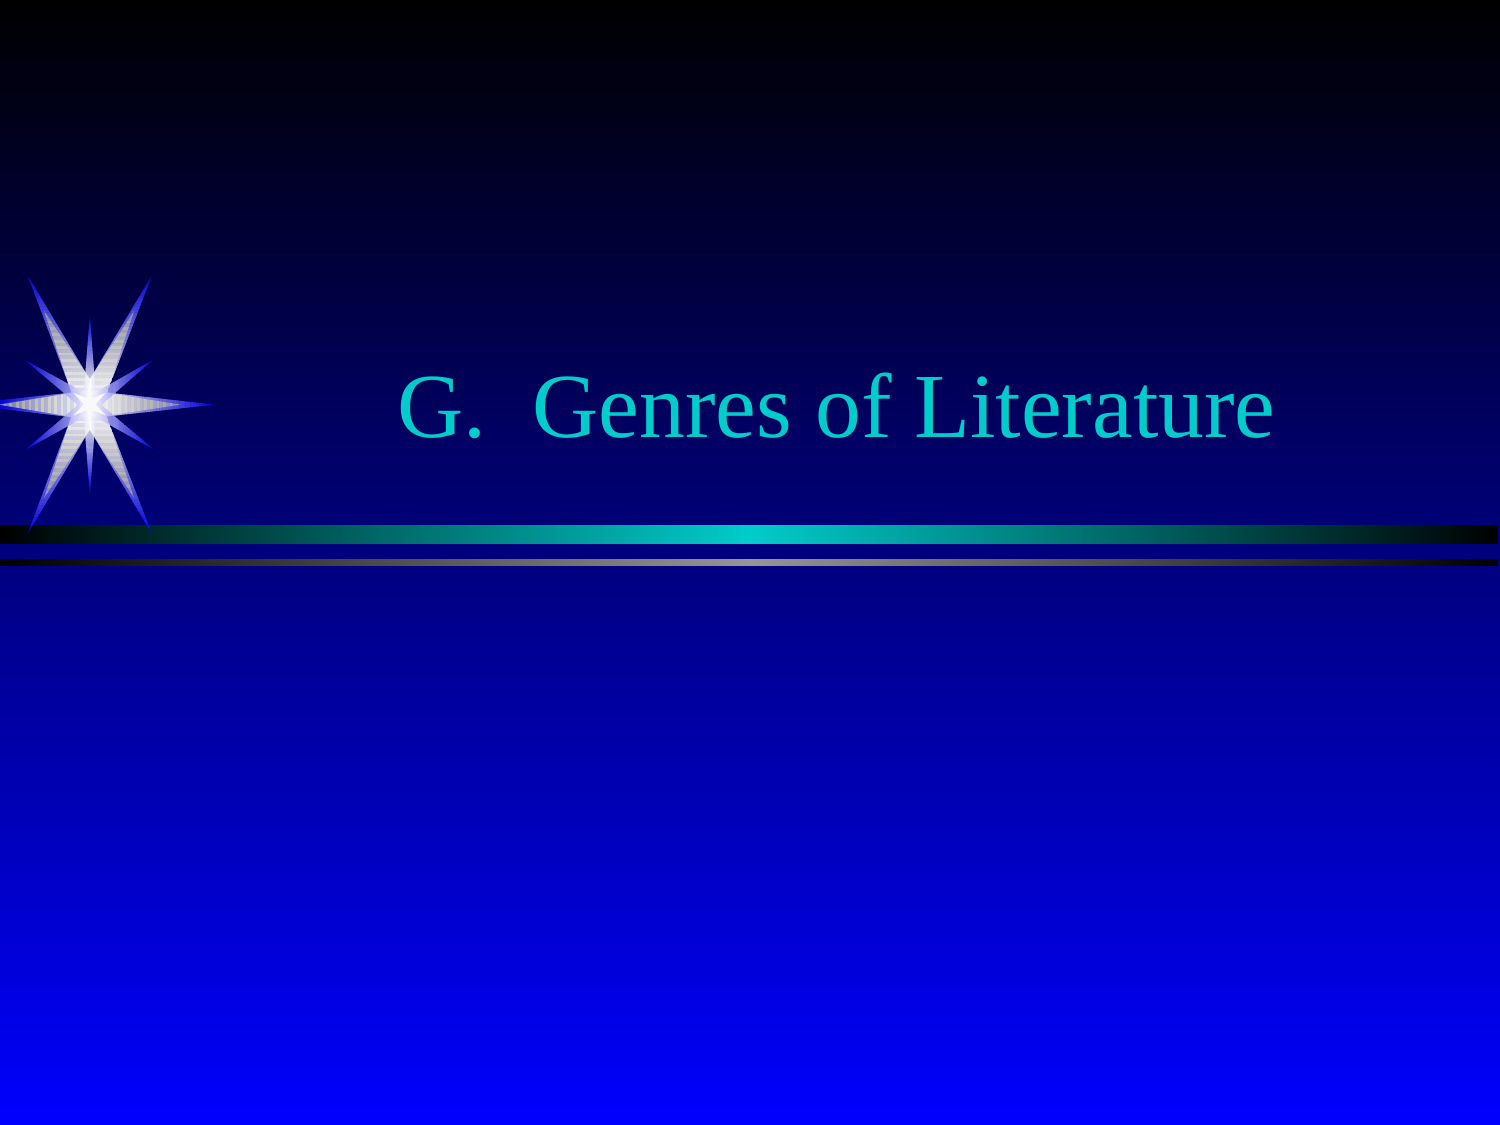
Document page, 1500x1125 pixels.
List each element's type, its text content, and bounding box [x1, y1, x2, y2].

title G. Genres of Literature [200, 312, 1476, 501]
